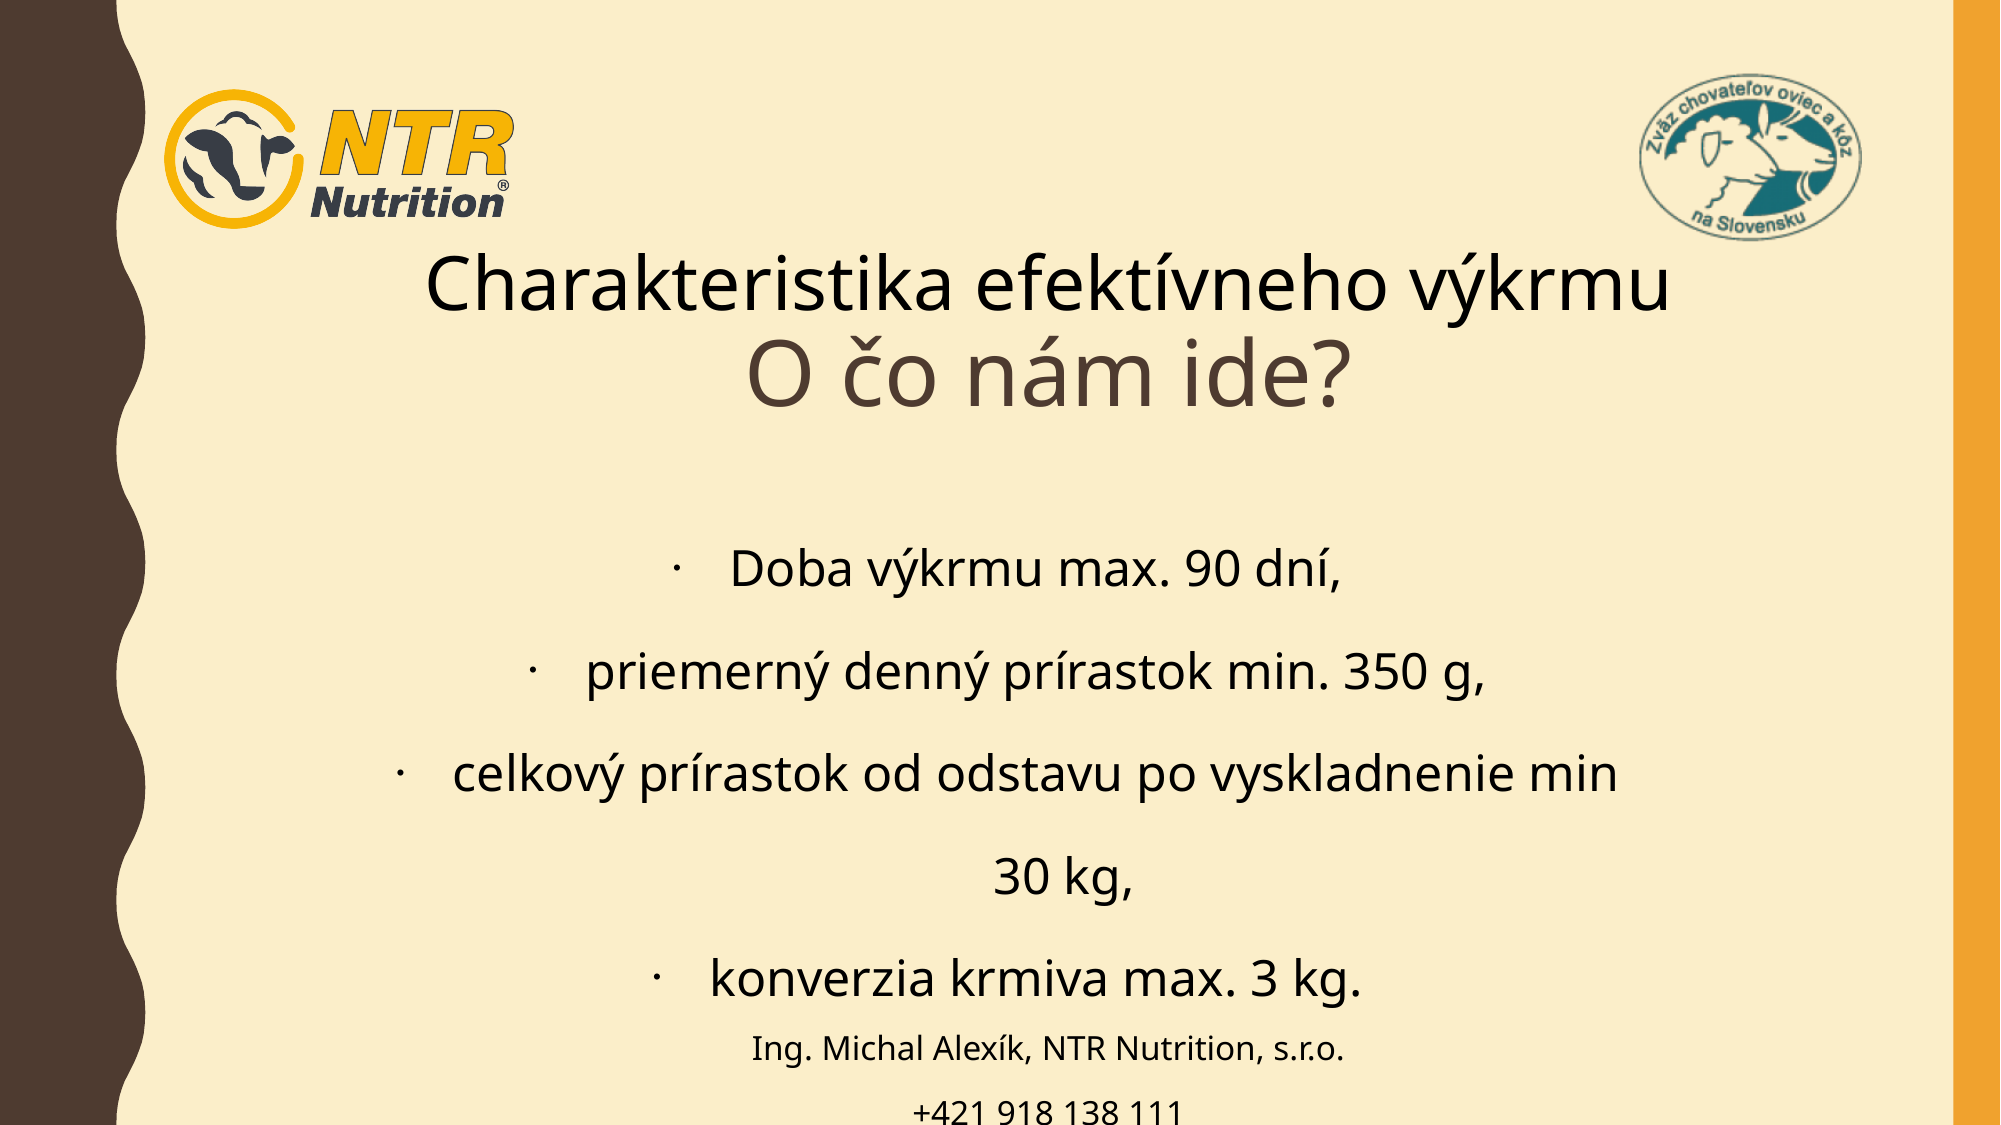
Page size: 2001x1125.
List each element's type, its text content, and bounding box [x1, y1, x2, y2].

picture [1638, 45, 1862, 270]
title Charakteristika efektívneho výkrmu O čo nám ide? [186, 238, 1912, 436]
picture [164, 89, 514, 229]
text_box Doba výkrmu max. 90 dní, priemerný denný prírastok min. 350 g, celkový prírastok od odstavu po vyskladnenie min 30 kg, konverzia krmiva max. 3 kg. [378, 491, 1639, 1013]
text_box Ing. Michal Alexík, NTR Nutrition, s.r.o. +421 918 138 111 [298, 1013, 1799, 1125]
